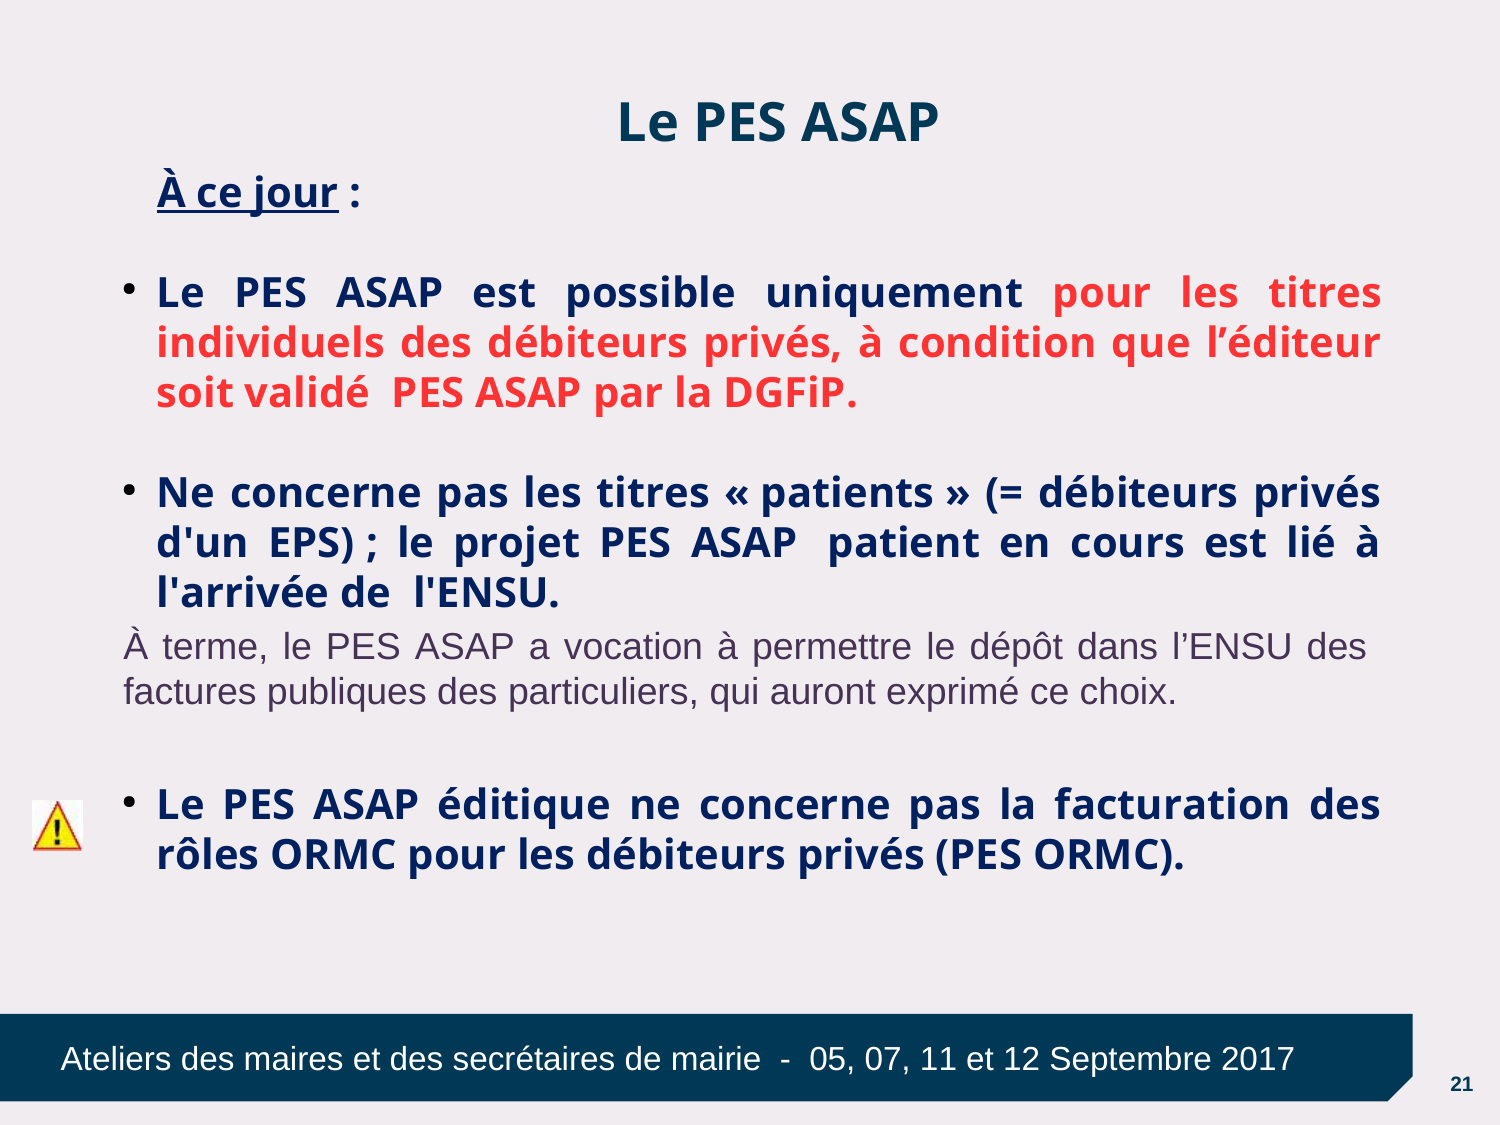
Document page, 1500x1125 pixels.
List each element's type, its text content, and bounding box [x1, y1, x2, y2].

list À ce jour : Le PES ASAP est possible uniquement pour les titres individuels des débiteurs privés, à condition que l’éditeur soit validé PES ASAP par la DGFiP. Ne concerne pas les titres « patients » (= débiteurs privés d'un EPS) ; le projet PES ASAP patient en cours est lié à l'arrivée de l'ENSU. À terme, le PES ASAP a vocation à permettre le dépôt dans l’ENSU des factures publiques des particuliers, qui auront exprimé ce choix. Le PES ASAP éditique ne concerne pas la facturation des rôles ORMC pour les débiteurs privés (PES ORMC). [121, 165, 1382, 1016]
picture [32, 800, 83, 851]
title Le PES ASAP [121, 68, 1436, 178]
